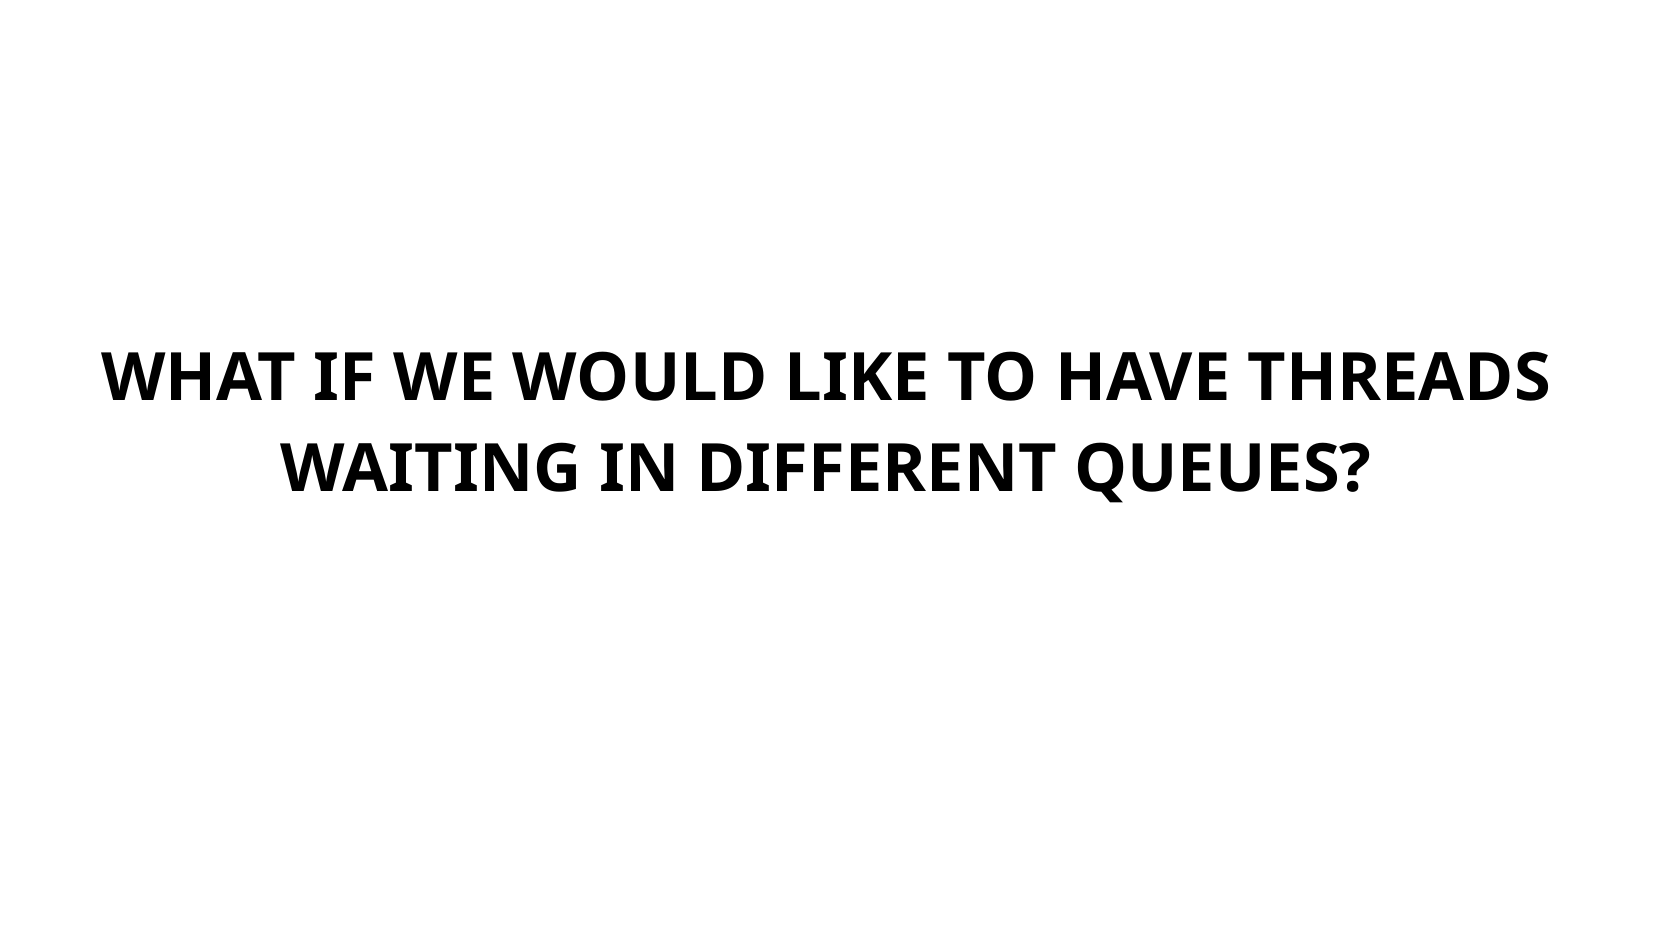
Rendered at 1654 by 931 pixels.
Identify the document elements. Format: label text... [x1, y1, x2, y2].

subtitle WHAT IF WE WOULD LIKE TO HAVE THREADS WAITING IN DIFFERENT QUEUES? [82, 105, 1571, 825]
